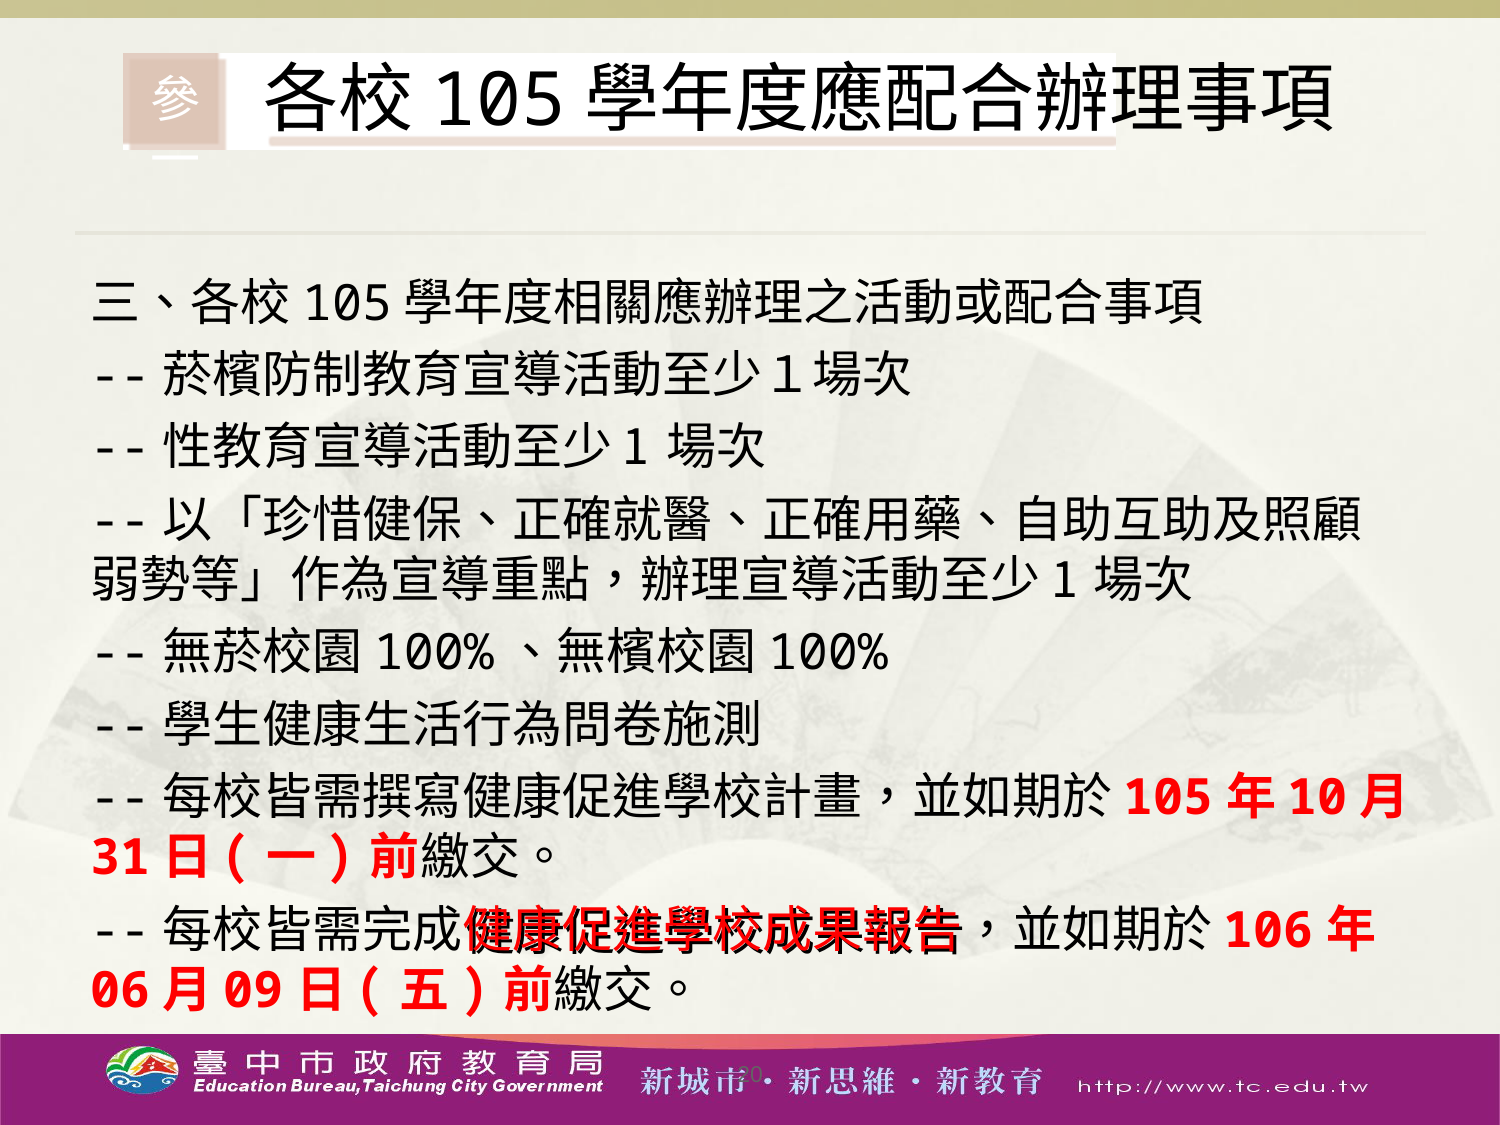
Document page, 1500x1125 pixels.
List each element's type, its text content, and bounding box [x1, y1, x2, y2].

text_box 各校105學年度應配合辦理事項 [248, 42, 1447, 149]
text_box 參一 [135, 60, 204, 196]
picture [0, 18, 1500, 1125]
list 三、各校105學年度相關應辦理之活動或配合事項 --菸檳防制教育宣導活動至少１場次 --性教育宣導活動至少1場次 --以「珍惜健保、正確就醫、正確用藥、自助互助及照顧弱勢等」作為宣導重點，辦理宣導活動至少1場次 --無菸校園100%、無檳校園100% --學生健康生活行為問卷施測 --每校皆需撰寫健康促進學校計畫，並如期於105年10月31日(一)前繳交。 --每校皆需完成健康促進學校成果報告，並如期於106年06月09日(五)前繳交。 [75, 262, 1426, 1032]
text_box <number> [675, 1049, 826, 1097]
